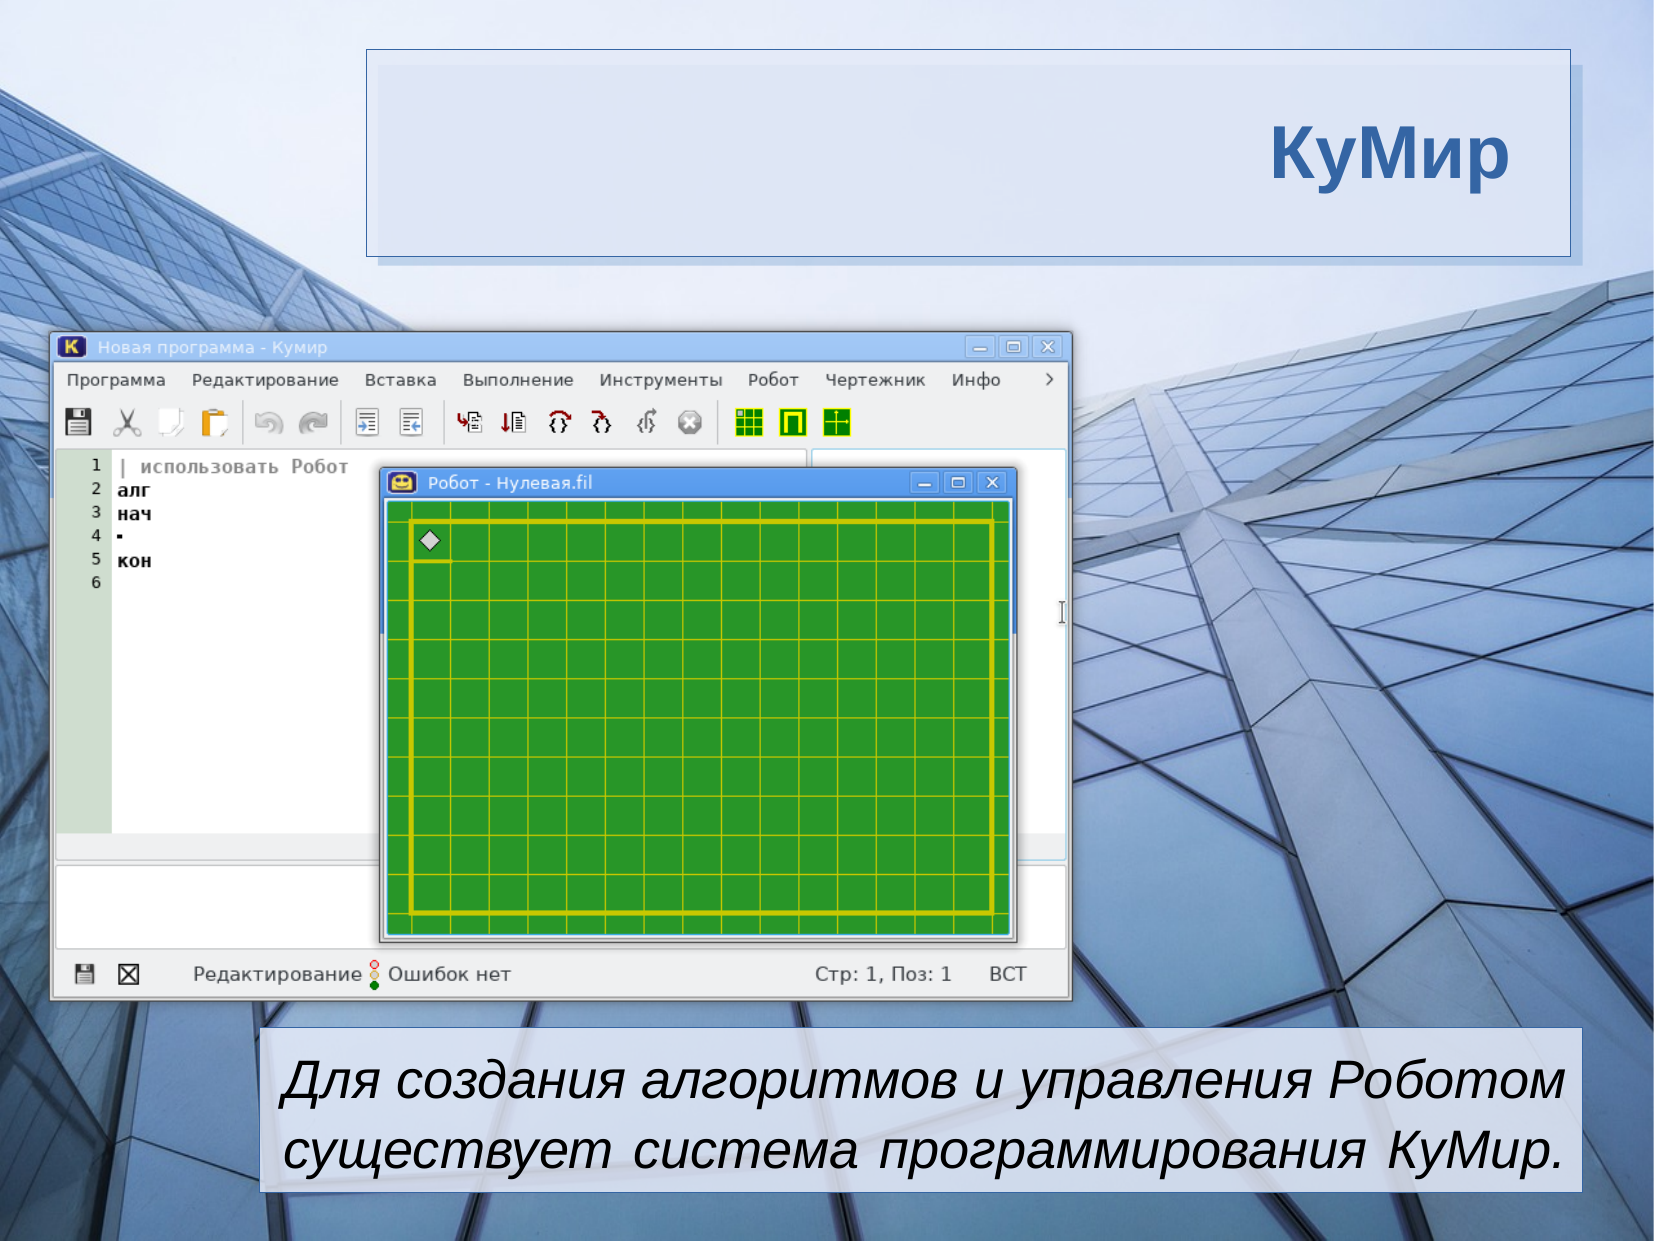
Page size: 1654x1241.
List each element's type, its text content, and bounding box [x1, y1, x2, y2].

text_box Для создания алгоритмов и управления Роботом существует система программирования КуМир. [259, 1027, 1583, 1193]
title КуМир [366, 49, 1571, 257]
picture [0, 0, 1654, 1241]
text_box [377, 64, 1583, 266]
